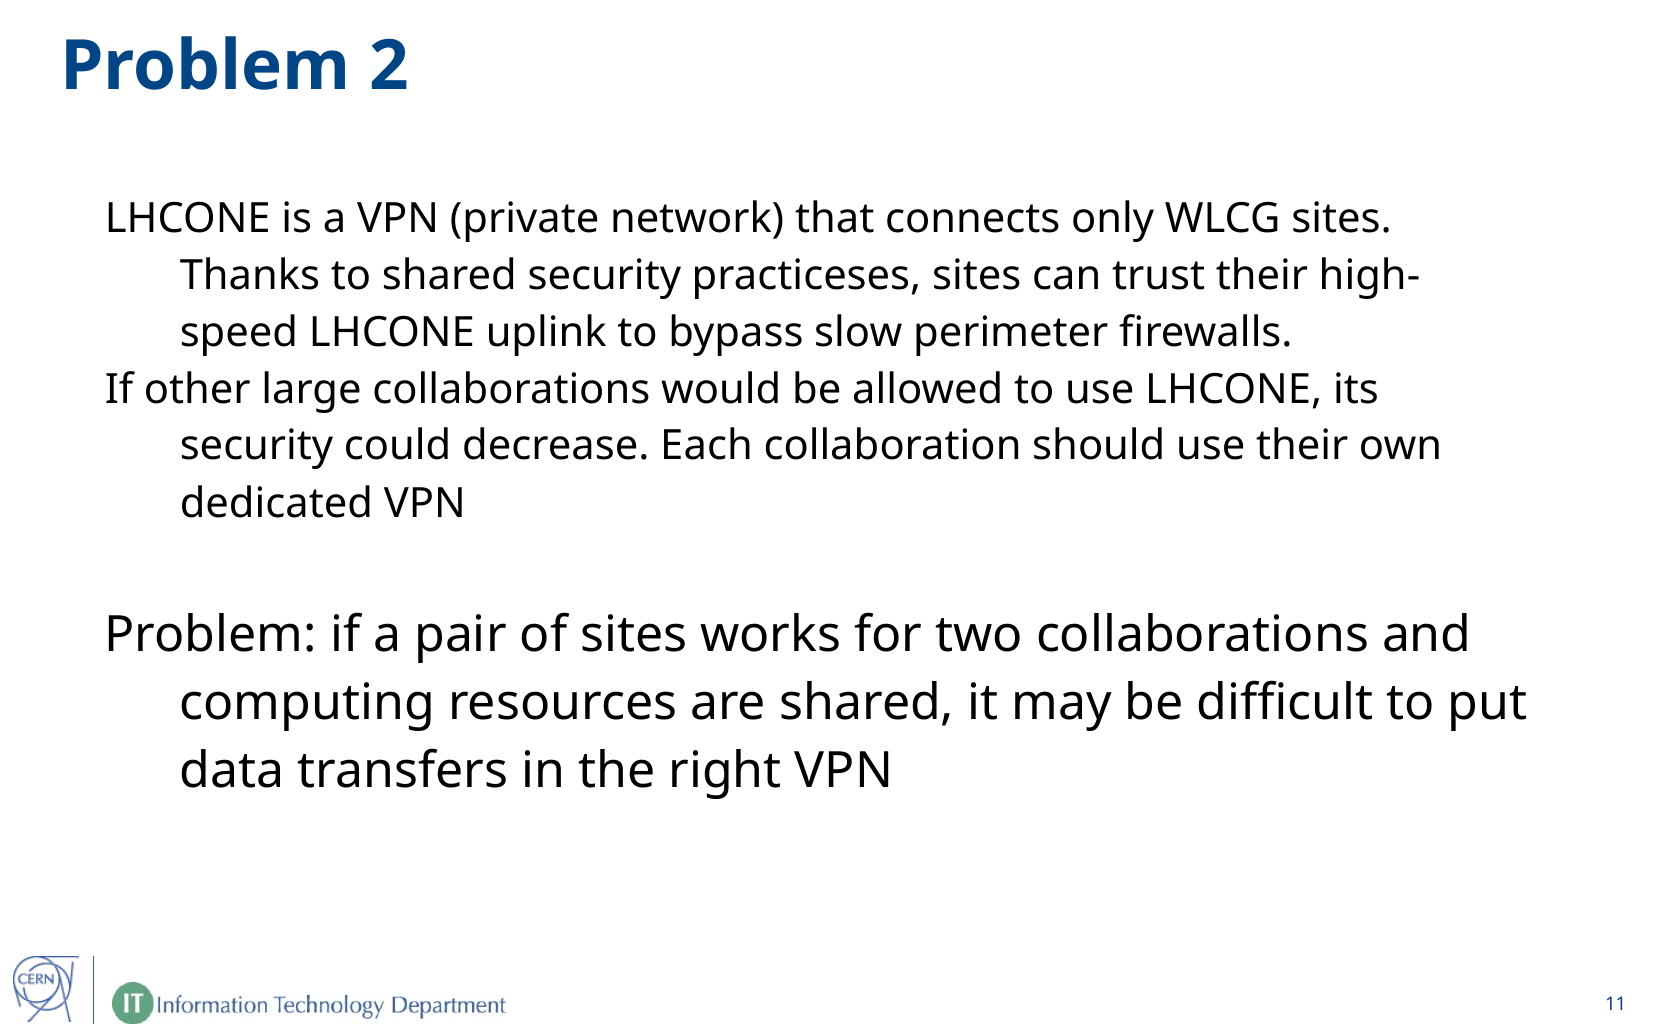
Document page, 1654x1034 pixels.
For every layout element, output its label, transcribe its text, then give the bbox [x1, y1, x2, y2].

picture [13, 956, 79, 1032]
text_box LHCONE is a VPN (private network) that connects only WLCG sites. Thanks to shared security practiceses, sites can trust their high-speed LHCONE uplink to bypass slow perimeter firewalls. If other large collaborations would be allowed to use LHCONE, its security could decrease. Each collaboration should use their own dedicated VPN Problem: if a pair of sites works for two collaborations and computing resources are shared, it may be difficult to put data transfers in the right VPN [90, 180, 1549, 947]
title Problem 2 [60, 0, 1528, 138]
picture [112, 982, 755, 1024]
